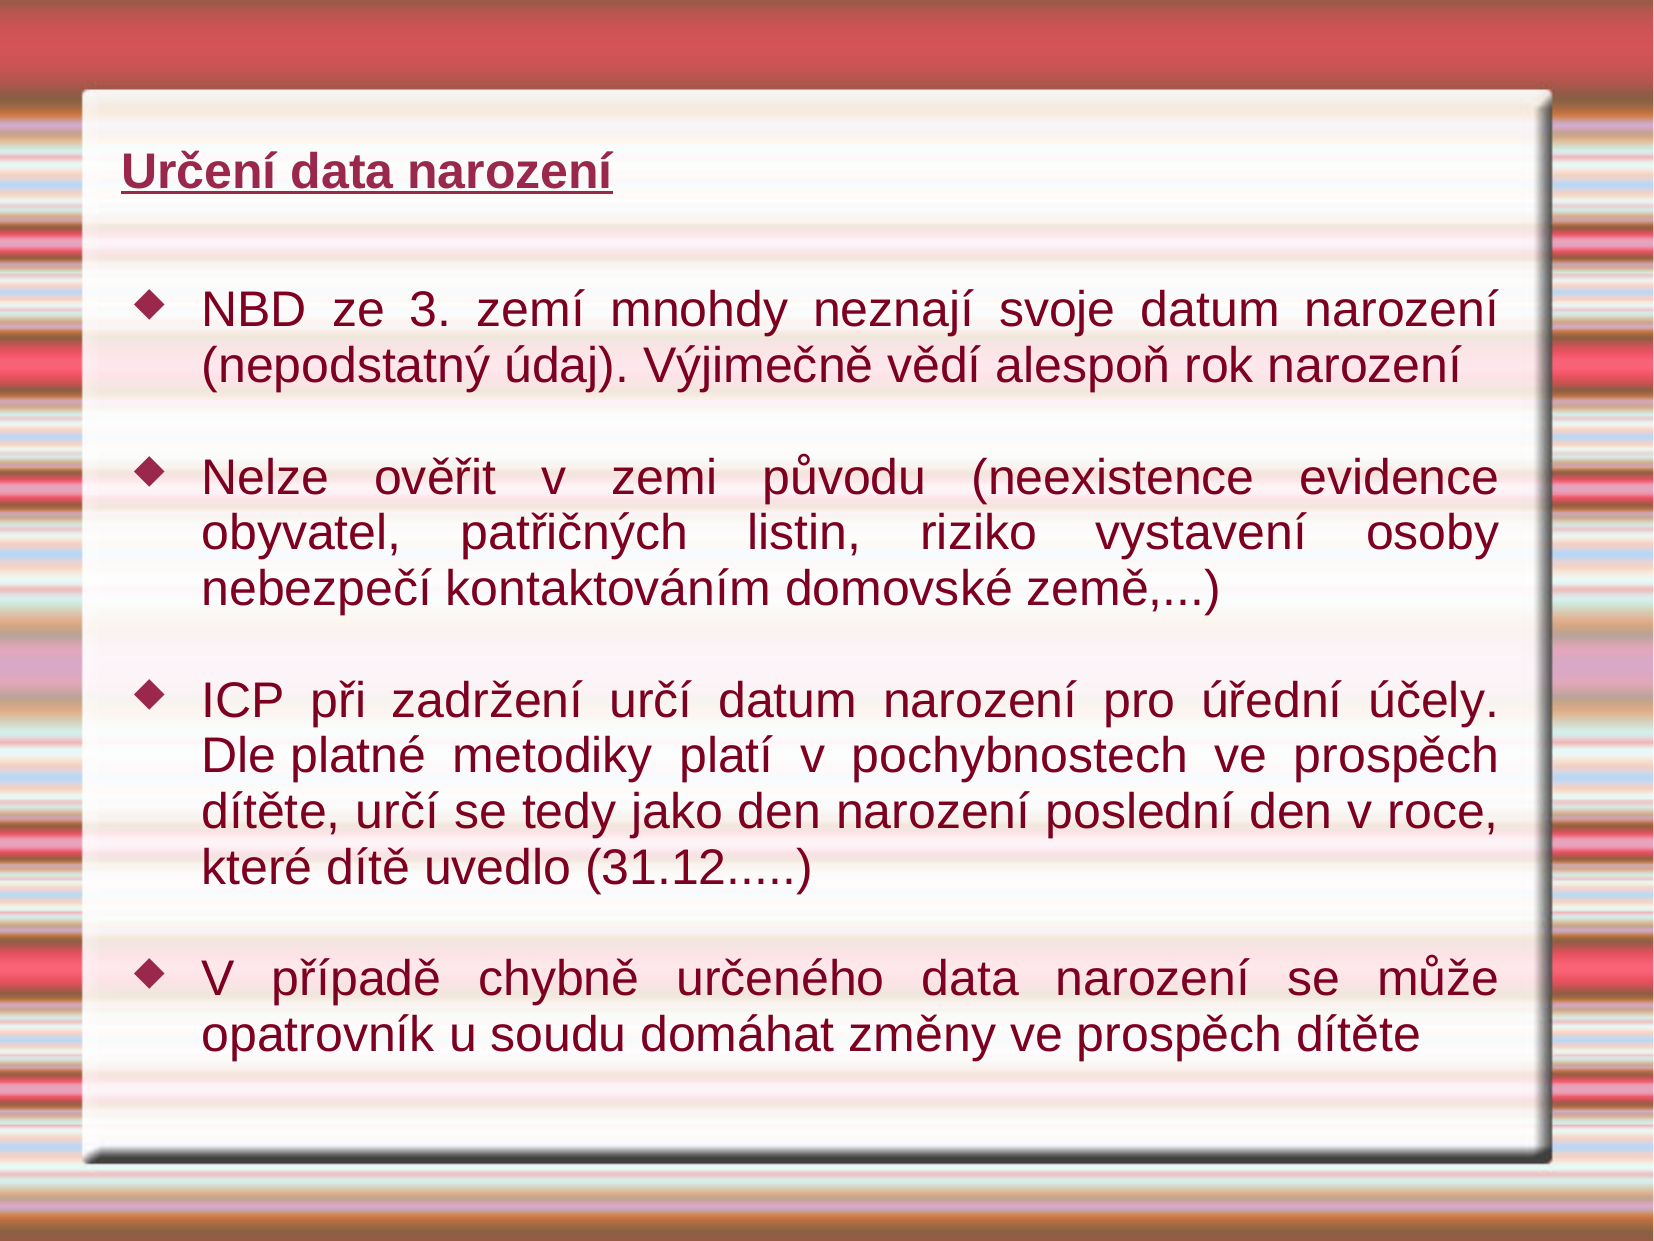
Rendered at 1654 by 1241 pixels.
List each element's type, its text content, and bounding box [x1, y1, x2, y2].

picture [0, 0, 1654, 1241]
title Určení data narození [121, 50, 1534, 237]
list NBD ze 3. zemí mnohdy neznají svoje datum narození (nepodstatný údaj). Výjimečně vědí alespoň rok narození Nelze ověřit v zemi původu (neexistence evidence obyvatel, patřičných listin, riziko vystavení osoby nebezpečí kontaktováním domovské země,...) ICP při zadržení určí datum narození pro úřední účely. Dle platné metodiky platí v pochybnostech ve prospěch dítěte, určí se tedy jako den narození poslední den v roce, které dítě uvedlo (31.12.....) V případě chybně určeného data narození se může opatrovník u soudu domáhat změny ve prospěch dítěte [119, 281, 1501, 1063]
